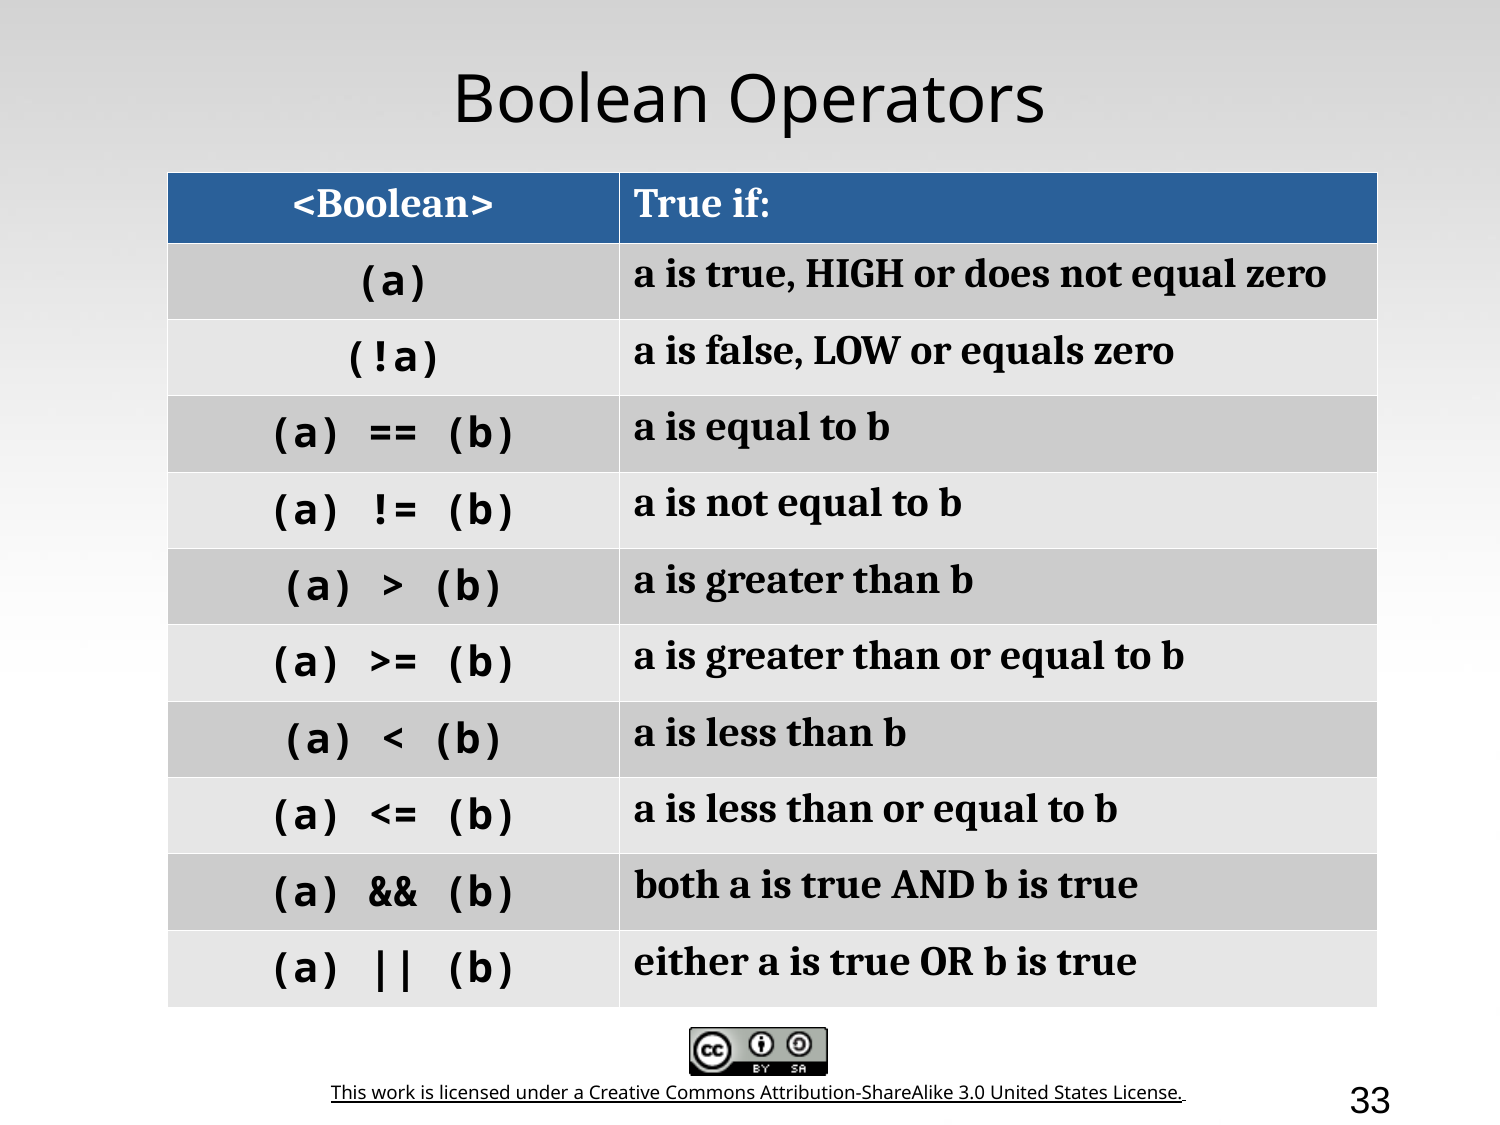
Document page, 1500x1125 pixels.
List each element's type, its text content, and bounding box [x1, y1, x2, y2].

table_cell a is false, LOW or equals zero [620, 320, 1377, 395]
table_cell (!a) [168, 320, 619, 395]
table_cell a is less than or equal to b [620, 778, 1377, 853]
table_cell (a) > (b) [168, 549, 619, 624]
table_cell either a is true OR b is true [620, 931, 1377, 1007]
table_cell both a is true AND b is true [620, 854, 1377, 930]
table_cell a is greater than or equal to b [620, 625, 1377, 701]
table_cell (a) >= (b) [168, 625, 619, 701]
table_cell a is less than b [620, 702, 1377, 777]
table_cell a is true, HIGH or does not equal zero [620, 244, 1377, 319]
table_cell (a) != (b) [168, 473, 619, 548]
table_cell a is not equal to b [620, 473, 1377, 548]
table_cell (a) <= (b) [168, 778, 619, 853]
table_header <Boolean> [168, 173, 619, 243]
table_cell (a) == (b) [168, 396, 619, 472]
table_cell (a) < (b) [168, 702, 619, 777]
picture [0, 0, 1500, 1125]
table_cell (a) [168, 244, 619, 319]
table_cell a is greater than b [620, 549, 1377, 624]
title Boolean Operators [112, 2, 1388, 190]
table_cell (a) && (b) [168, 854, 619, 930]
table_cell (a) || (b) [168, 931, 619, 1007]
table_cell a is equal to b [620, 396, 1377, 472]
table_header True if: [620, 173, 1377, 243]
